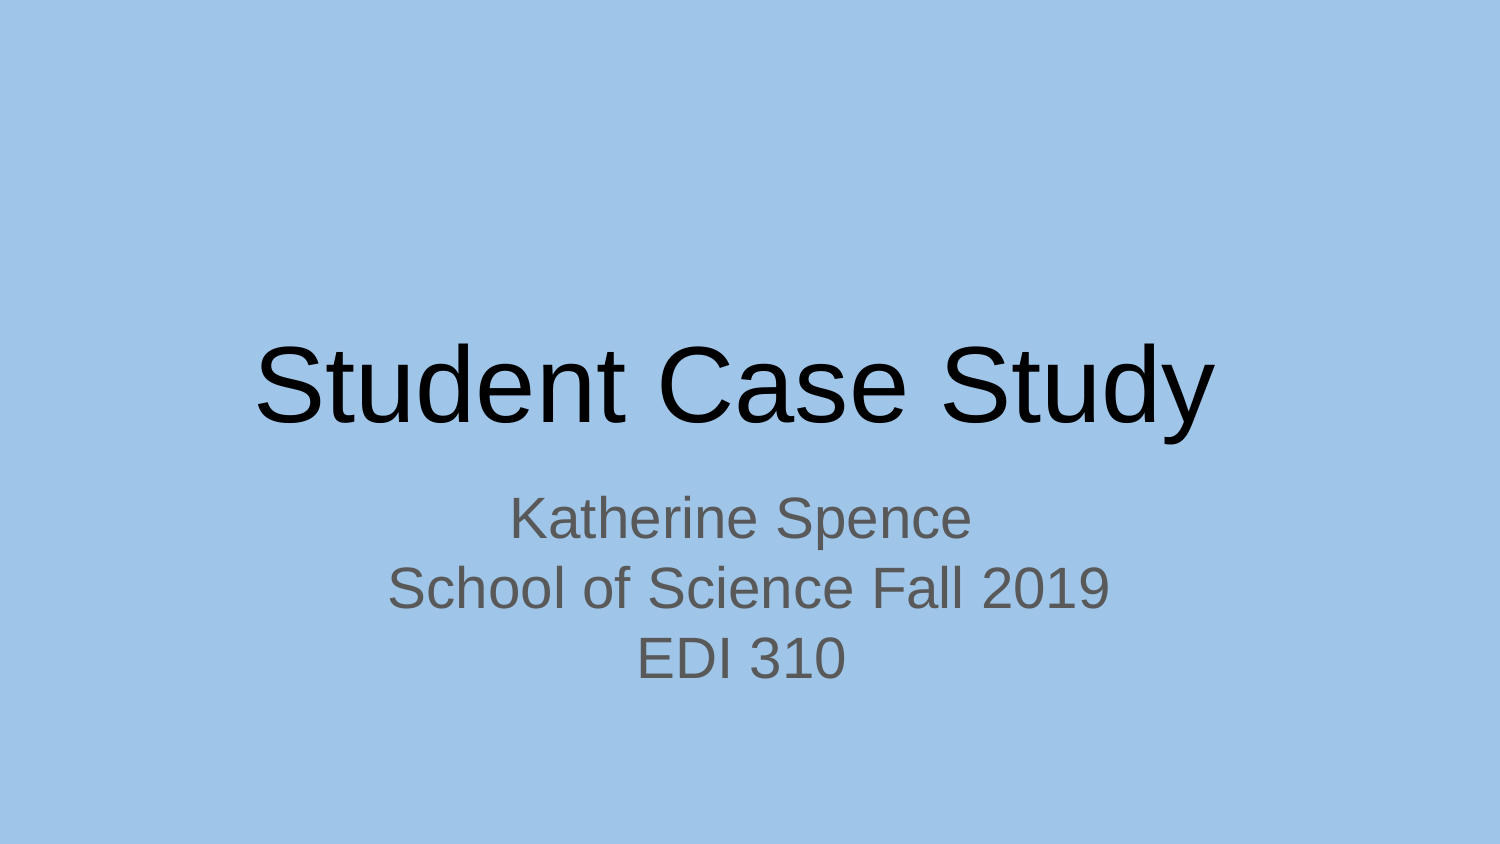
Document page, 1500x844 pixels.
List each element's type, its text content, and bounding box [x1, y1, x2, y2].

title Student Case Study [51, 122, 1449, 459]
subtitle Katherine Spence School of Science Fall 2019 EDI 310 [51, 464, 1449, 595]
